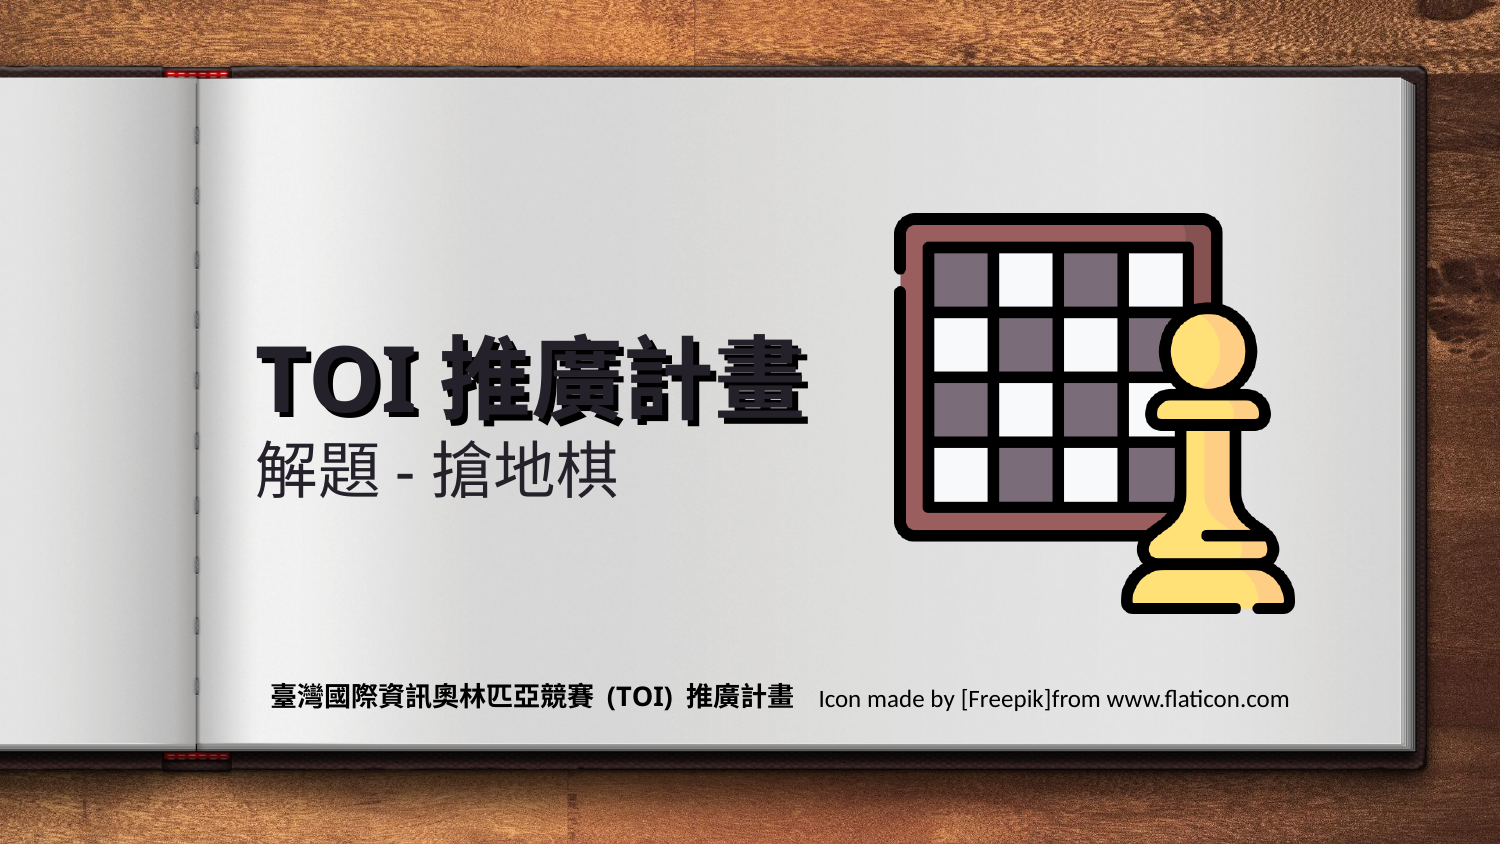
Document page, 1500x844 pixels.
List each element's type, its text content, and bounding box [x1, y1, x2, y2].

picture [894, 213, 1295, 614]
title TOI推廣計畫 解題-搶地棋 [240, 262, 894, 565]
text_box Icon made by [Freepik]from www.flaticon.com [804, 675, 1385, 720]
